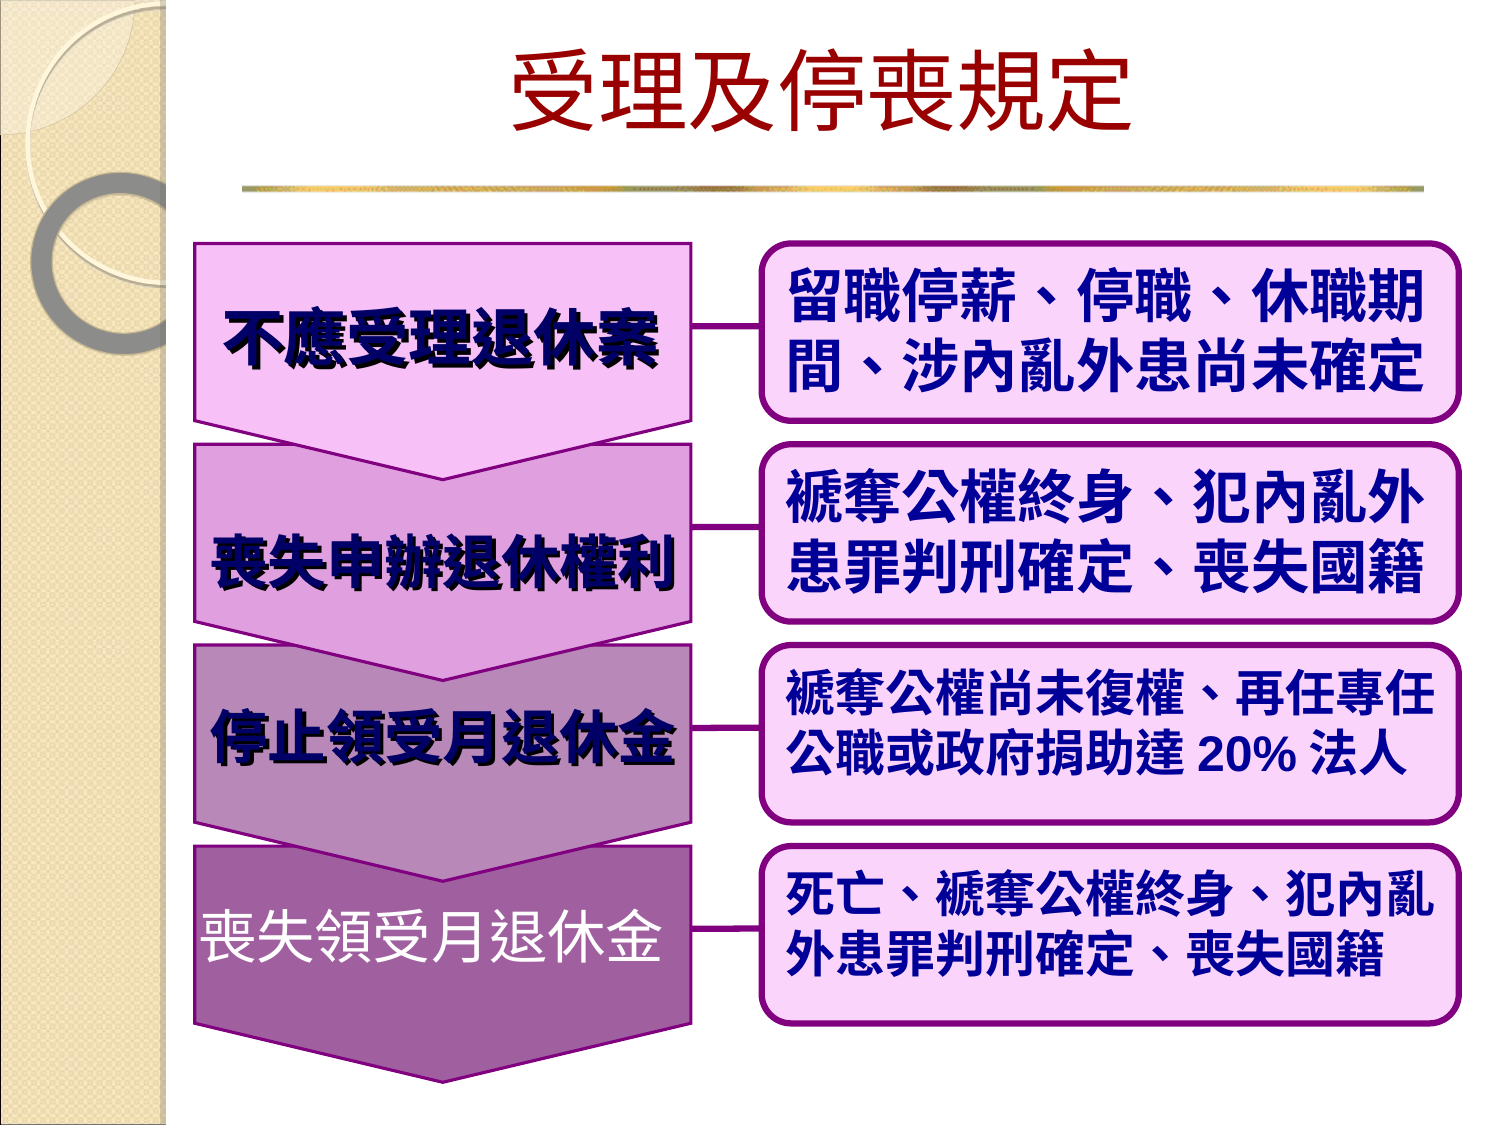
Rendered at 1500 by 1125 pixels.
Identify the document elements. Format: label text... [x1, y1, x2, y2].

text_box 褫奪公權尚未復權、再任專任公職或政府捐助達20%法人 [761, 645, 1459, 823]
title 受理及停喪規定 [218, 16, 1426, 161]
text_box 褫奪公權終身、犯內亂外患罪判刑確定、喪失國籍 [761, 444, 1459, 622]
text_box [194, 979, 691, 1083]
text_box 死亡、褫奪公權終身、犯內亂外患罪判刑確定、喪失國籍 [761, 846, 1459, 1024]
text_box 停止領受月退休金 [194, 692, 715, 778]
text_box [194, 778, 691, 893]
text_box [194, 243, 691, 517]
text_box 不應受理退休案 [206, 290, 680, 382]
text_box [194, 603, 691, 692]
text_box 喪失申辦退休權利 [194, 517, 703, 603]
text_box 留職停薪、停職、休職期間、涉內亂外患尚未確定 [761, 243, 1459, 421]
text_box 喪失領受月退休金 [183, 893, 703, 979]
picture [242, 180, 1424, 201]
